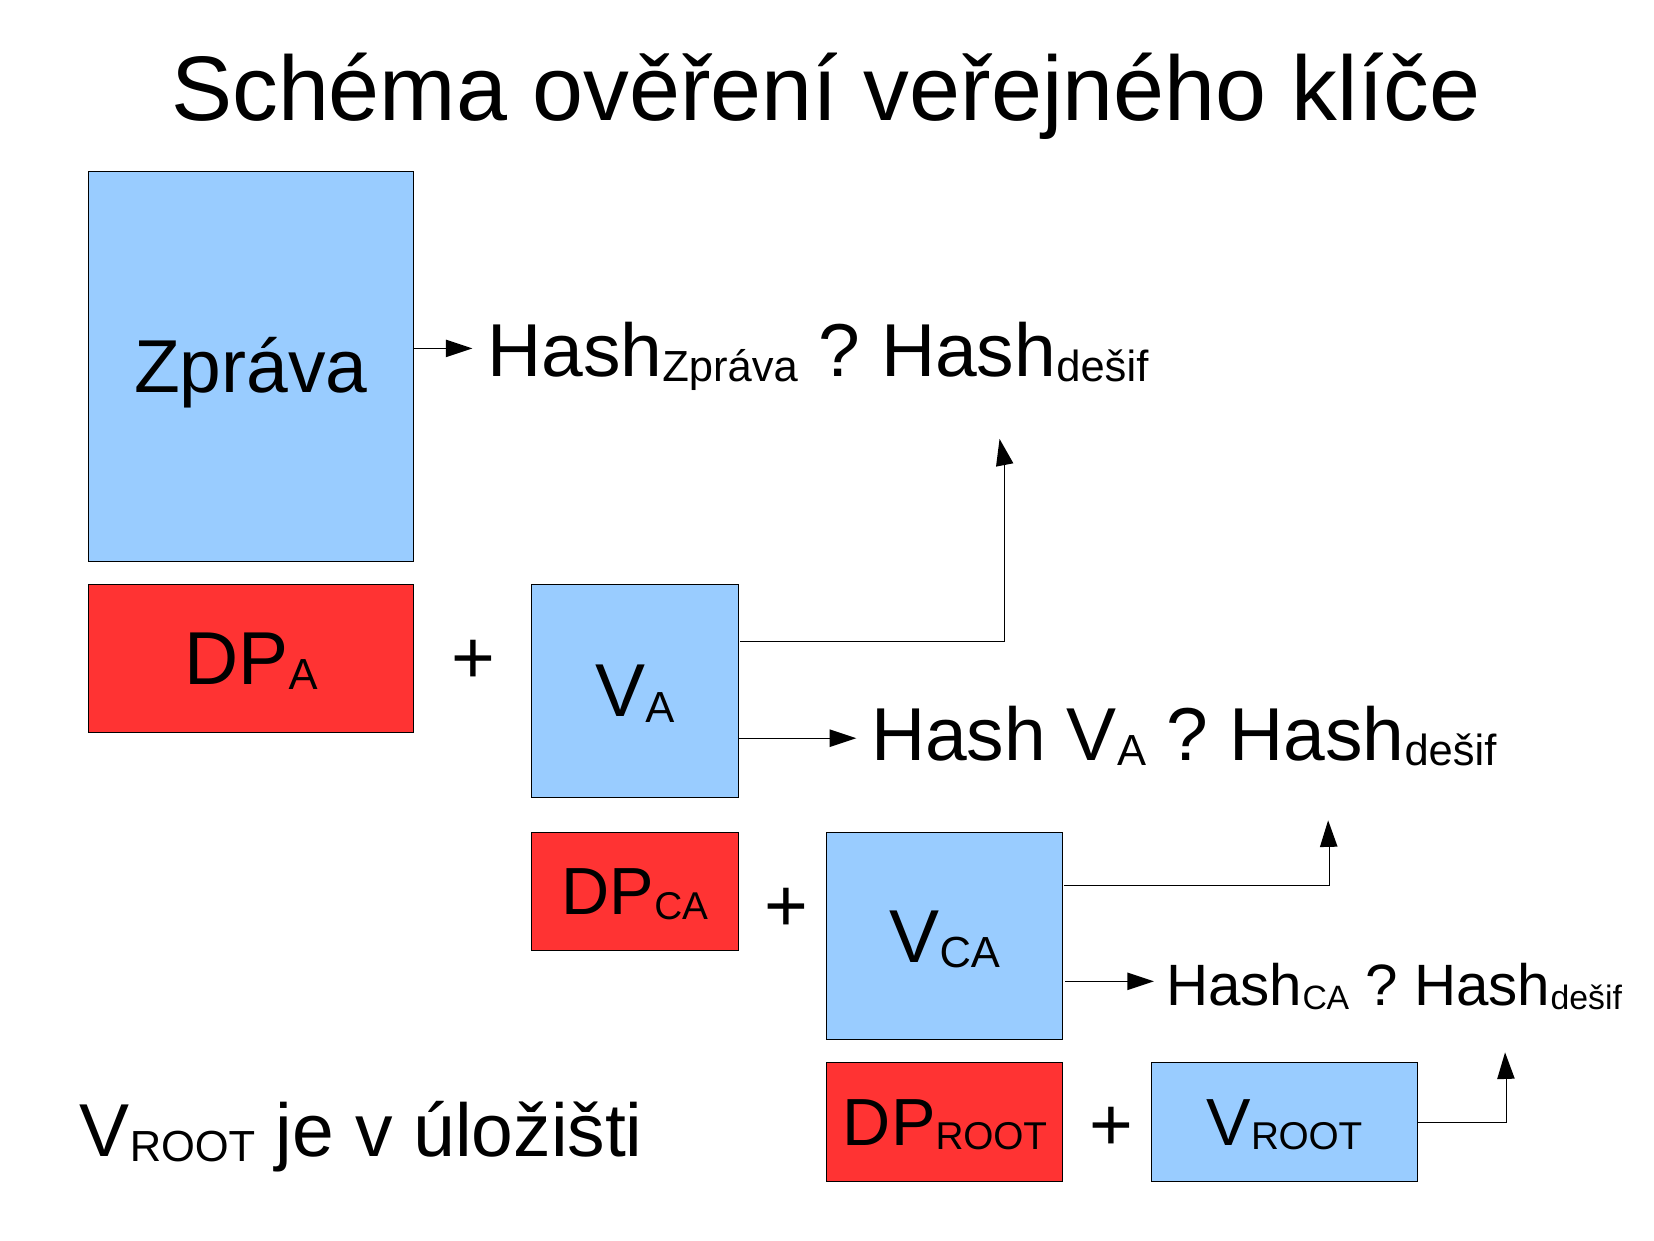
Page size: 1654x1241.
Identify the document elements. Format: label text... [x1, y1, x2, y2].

text_box DPA [88, 584, 414, 733]
title Schéma ověření veřejného klíče [82, 37, 1571, 141]
text_box VROOT je v úložišti [64, 1080, 686, 1229]
text_box VCA [826, 832, 1063, 1040]
text_box HashCA ? Hashdešif [1151, 944, 1654, 1044]
text_box + [750, 856, 810, 956]
text_box + [1074, 1074, 1134, 1174]
text_box VA [531, 584, 739, 798]
text_box DPCA [531, 832, 739, 951]
text_box Zpráva [88, 171, 414, 562]
text_box HashZpráva ? Hashdešif [472, 301, 1182, 425]
text_box Hash VA ? Hashdešif [856, 685, 1565, 809]
text_box + [437, 608, 526, 708]
text_box DPROOT [826, 1062, 1063, 1182]
text_box VROOT [1151, 1062, 1418, 1182]
